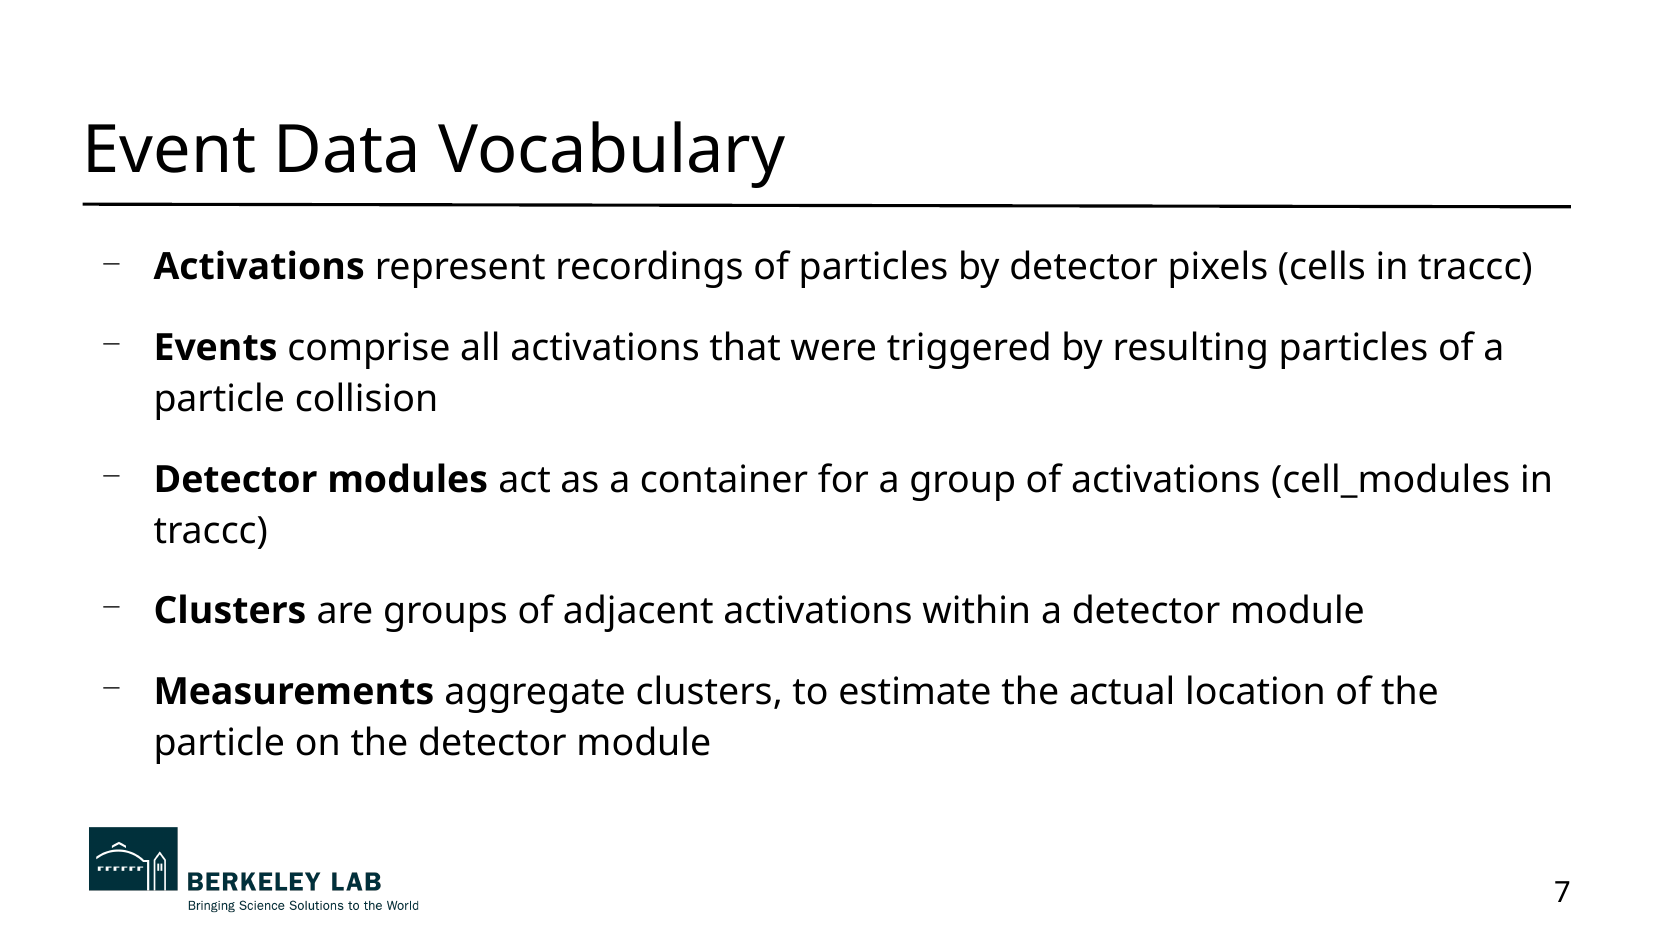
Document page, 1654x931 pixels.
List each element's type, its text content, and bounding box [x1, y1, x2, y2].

list Activations represent recordings of particles by detector pixels (cells in traccc) Events comprise all activations that were triggered by resulting particles of a particle collision Detector modules act as a container for a group of activations (cell_modules in traccc) Clusters are groups of adjacent activations within a detector module Measurements aggregate clusters, to estimate the actual location of the particle on the detector module [82, 240, 1571, 826]
title Event Data Vocabulary [82, 37, 1571, 193]
picture [71, 809, 436, 930]
